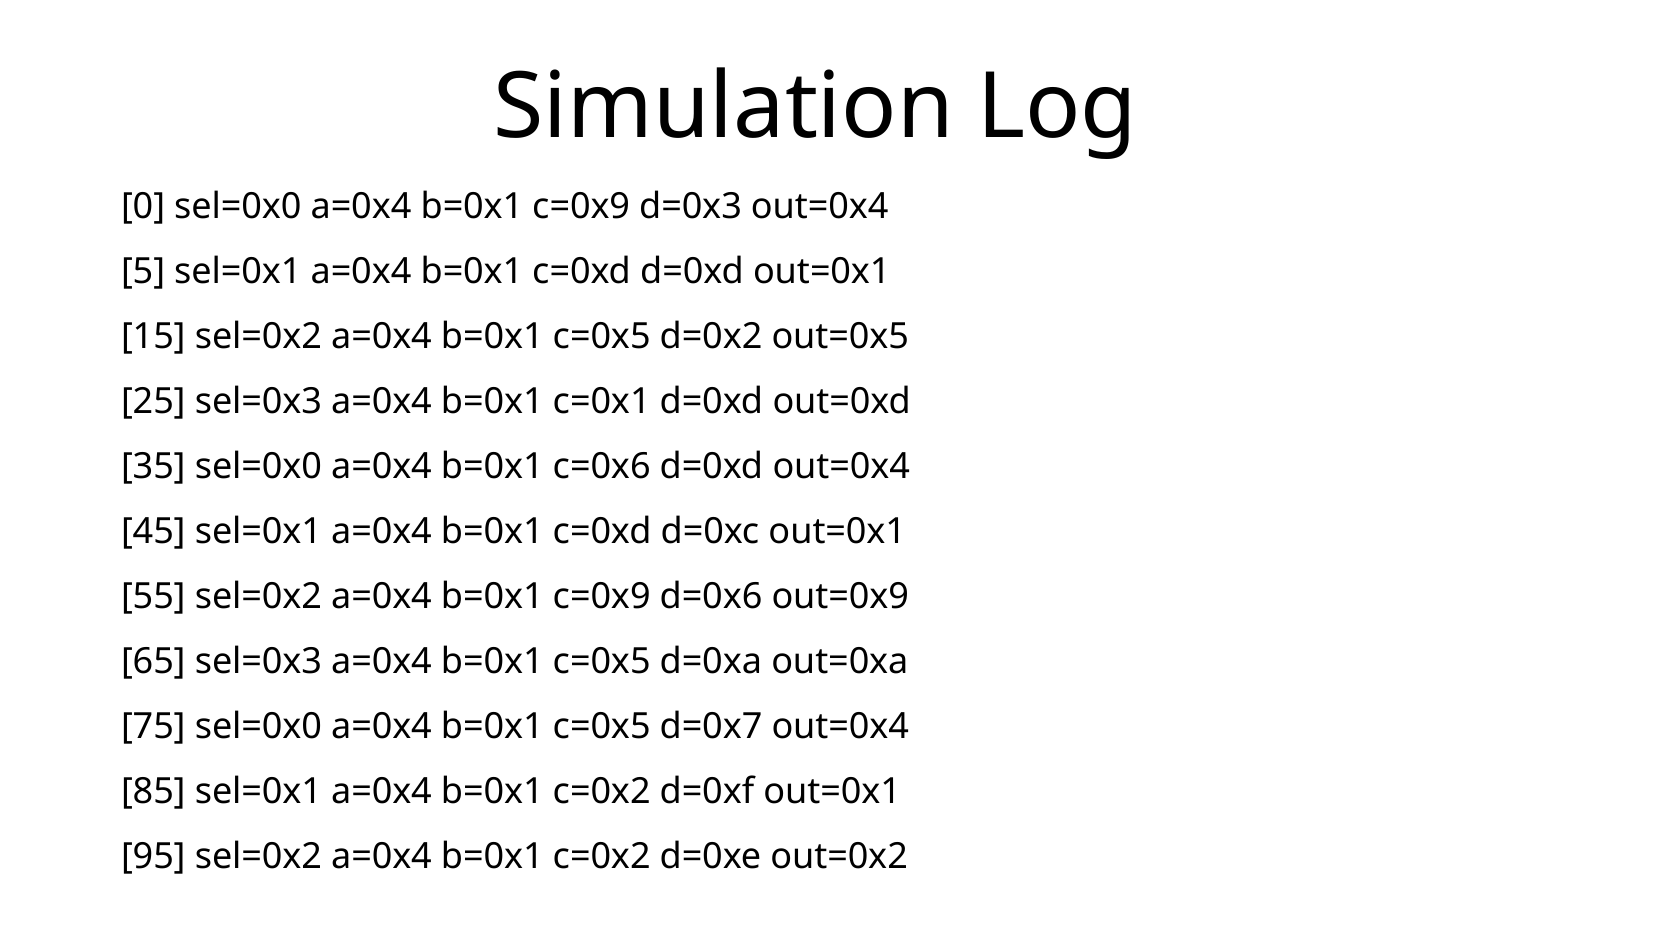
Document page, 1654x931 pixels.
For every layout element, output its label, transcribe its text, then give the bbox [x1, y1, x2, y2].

title Simulation Log [71, 24, 1561, 181]
list [0] sel=0x0 a=0x4 b=0x1 c=0x9 d=0x3 out=0x4 [5] sel=0x1 a=0x4 b=0x1 c=0xd d=0xd out=0x1 [15] sel=0x2 a=0x4 b=0x1 c=0x5 d=0x2 out=0x5 [25] sel=0x3 a=0x4 b=0x1 c=0x1 d=0xd out=0xd [35] sel=0x0 a=0x4 b=0x1 c=0x6 d=0xd out=0x4 [45] sel=0x1 a=0x4 b=0x1 c=0xd d=0xc out=0x1 [55] sel=0x2 a=0x4 b=0x1 c=0x9 d=0x6 out=0x9 [65] sel=0x3 a=0x4 b=0x1 c=0x5 d=0xa out=0xa [75] sel=0x0 a=0x4 b=0x1 c=0x5 d=0x7 out=0x4 [85] sel=0x1 a=0x4 b=0x1 c=0x2 d=0xf out=0x1 [95] sel=0x2 a=0x4 b=0x1 c=0x2 d=0xe out=0x2 [82, 180, 1571, 886]
